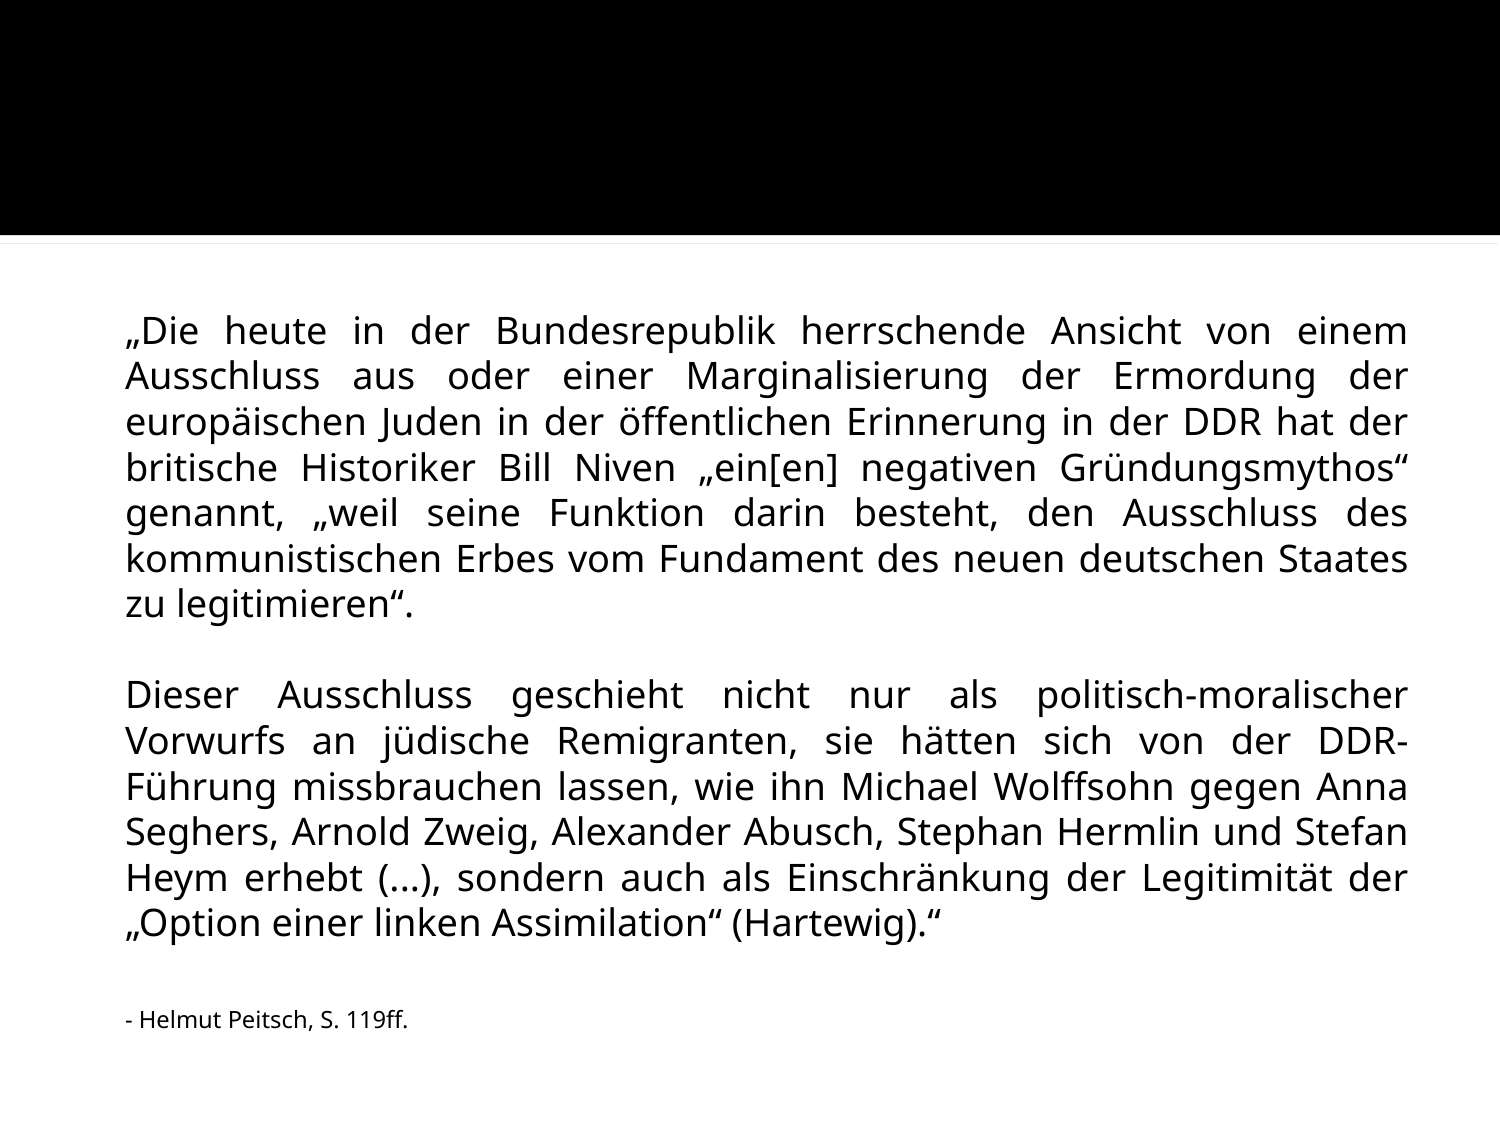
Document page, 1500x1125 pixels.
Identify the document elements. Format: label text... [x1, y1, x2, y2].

list „Die heute in der Bundesrepublik herrschende Ansicht von einem Ausschluss aus oder einer Marginalisierung der Ermordung der europäischen Juden in der öffentlichen Erinnerung in der DDR hat der britische Historiker Bill Niven „ein[en] negativen Gründungsmythos“ genannt, „weil seine Funktion darin besteht, den Ausschluss des kommunistischen Erbes vom Fundament des neuen deutschen Staates zu legitimieren“. Dieser Ausschluss geschieht nicht nur als politisch-moralischer Vorwurfs an jüdische Remigranten, sie hätten sich von der DDR-Führung missbrauchen lassen, wie ihn Michael Wolffsohn gegen Anna Seghers, Arnold Zweig, Alexander Abusch, Stephan Hermlin und Stefan Heym erhebt (...), sondern auch als Einschränkung der Legitimität der „Option einer linken Assimilation“ (Hartewig).“ - Helmut Peitsch, S. 119ff. [75, 291, 1425, 1050]
